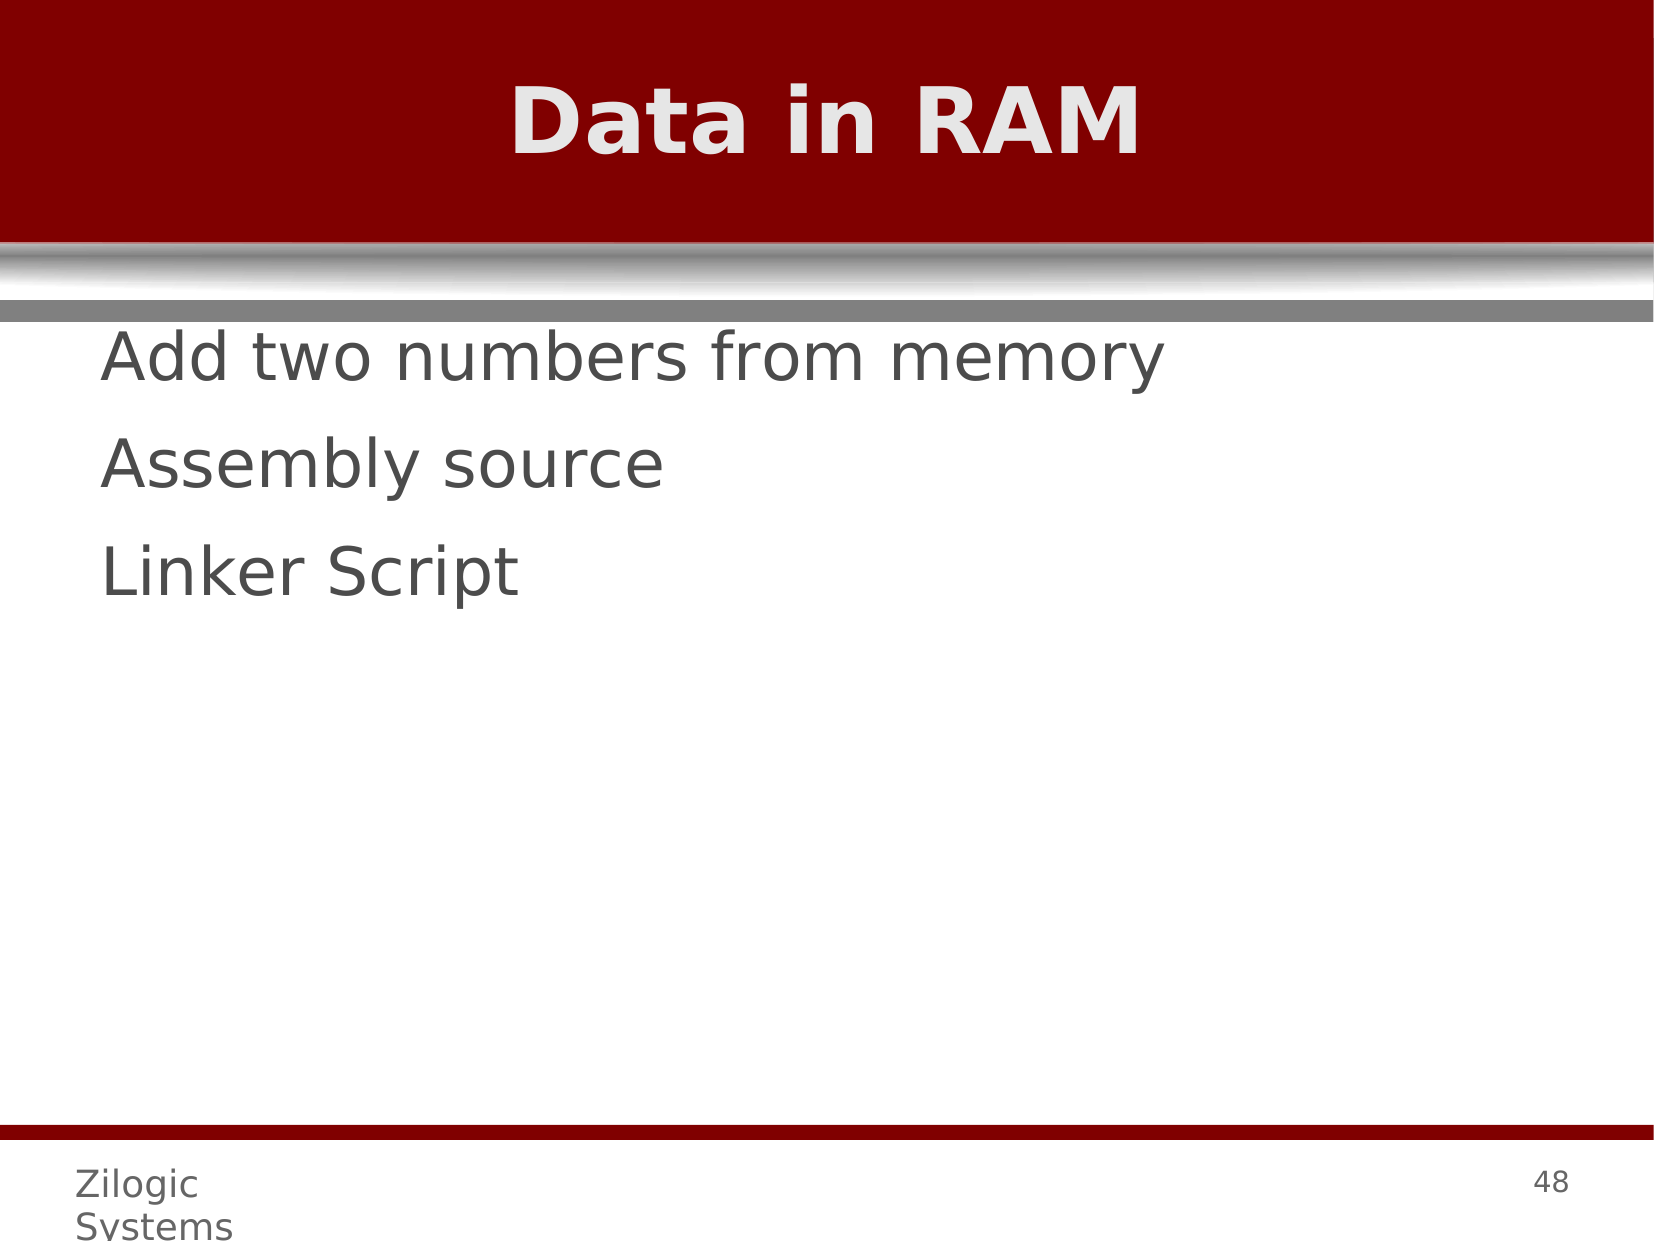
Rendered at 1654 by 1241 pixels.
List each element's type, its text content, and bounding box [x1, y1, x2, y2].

title Data in RAM [82, 18, 1571, 226]
list Add two numbers from memory Assembly source Linker Script [82, 318, 1571, 612]
